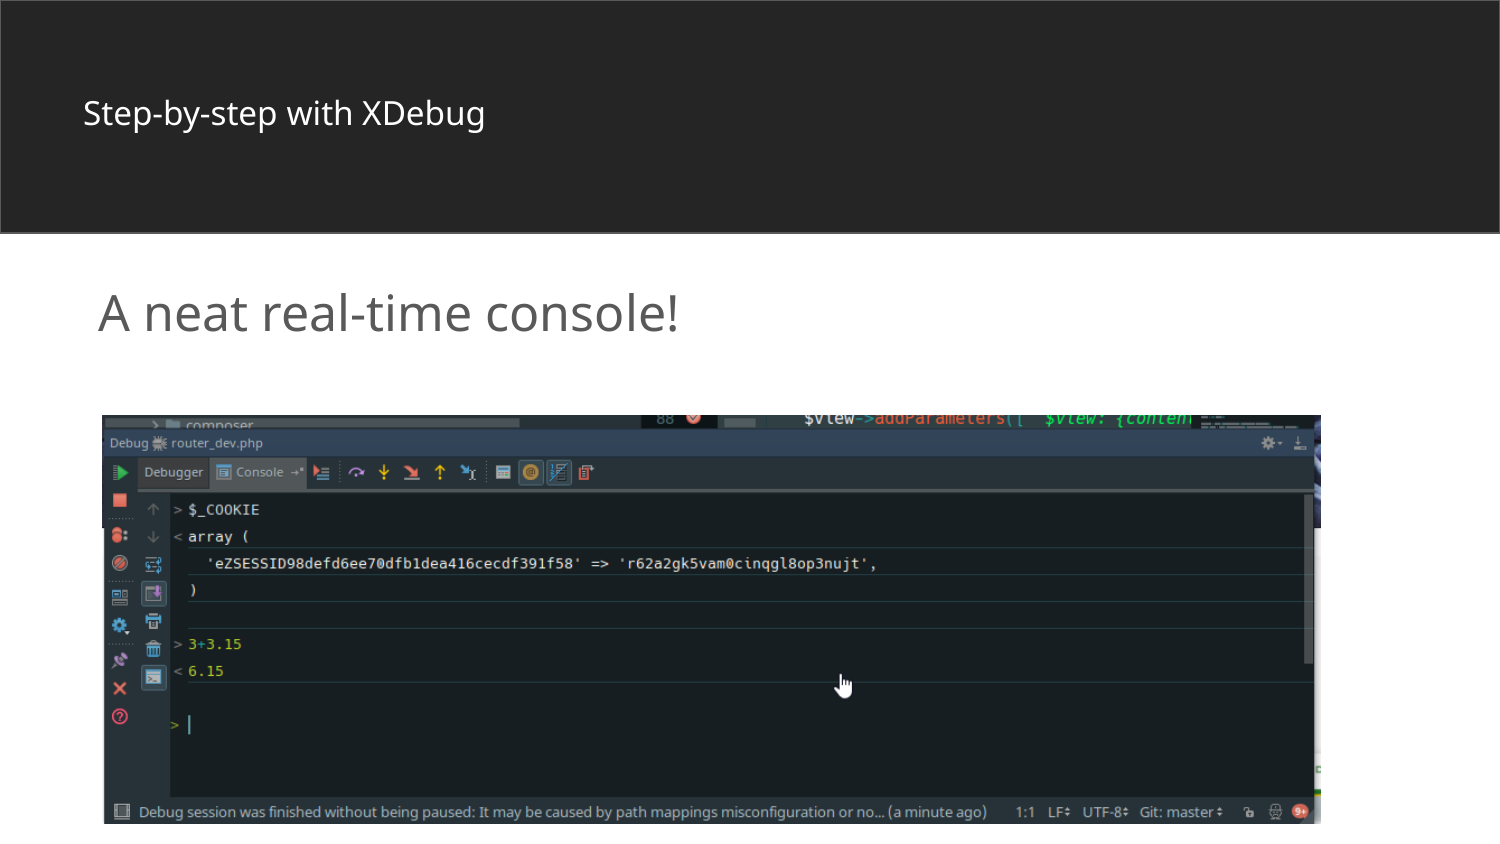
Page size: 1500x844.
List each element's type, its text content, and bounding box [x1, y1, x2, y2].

picture [102, 415, 1321, 824]
list A neat real-time console! [83, 257, 1046, 575]
title Step-by-step with XDebug [68, 56, 1307, 185]
text_box [0, 0, 1500, 234]
